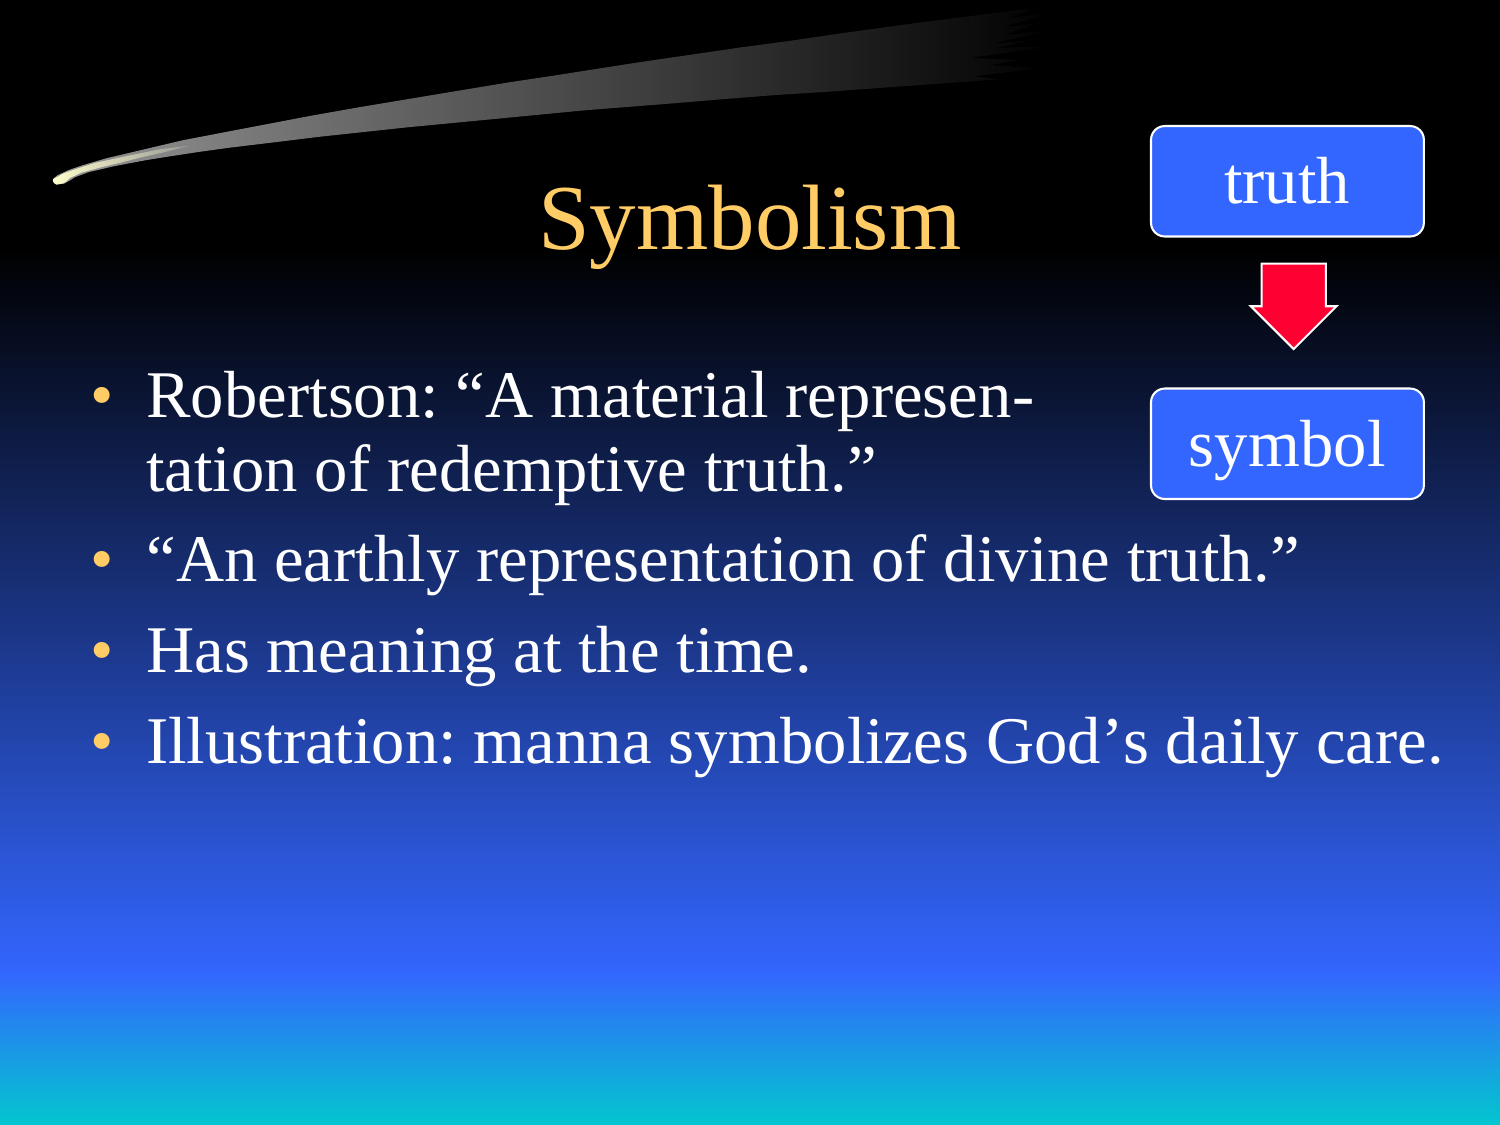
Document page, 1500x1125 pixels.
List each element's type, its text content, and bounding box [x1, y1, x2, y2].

text_box truth [1388, 126, 1424, 237]
title Symbolism [112, 124, 1388, 313]
list Robertson: “A material represen- tation of redemptive truth.” “An earthly representation of divine truth.” Has meaning at the time. Illustration: manna symbolizes God’s daily care. [74, 349, 1463, 838]
text_box [1257, 313, 1330, 349]
